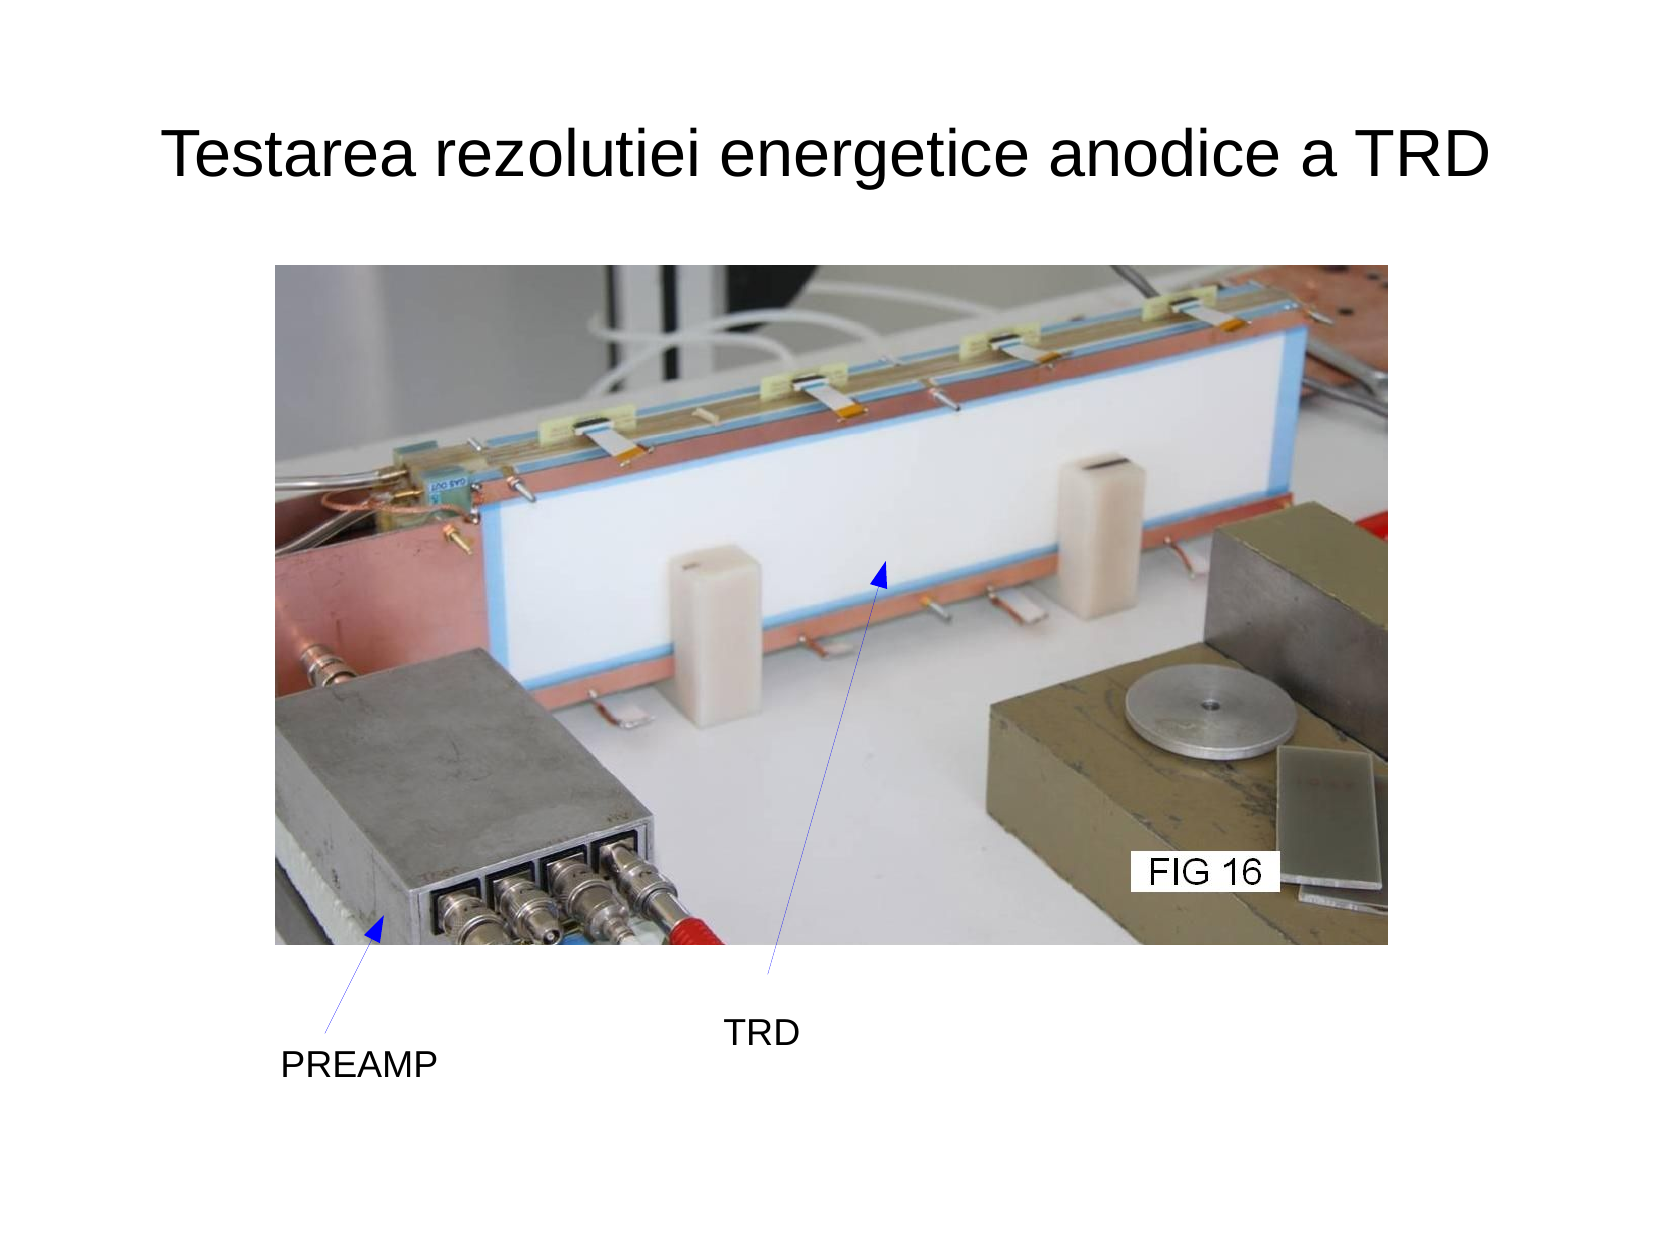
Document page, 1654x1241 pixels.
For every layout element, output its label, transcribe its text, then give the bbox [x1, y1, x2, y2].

title Testarea rezolutiei energetice anodice a TRD [82, 56, 1571, 250]
text_box TRD [708, 1003, 886, 1061]
text_box PREAMP [265, 1035, 454, 1093]
picture [275, 265, 1388, 945]
